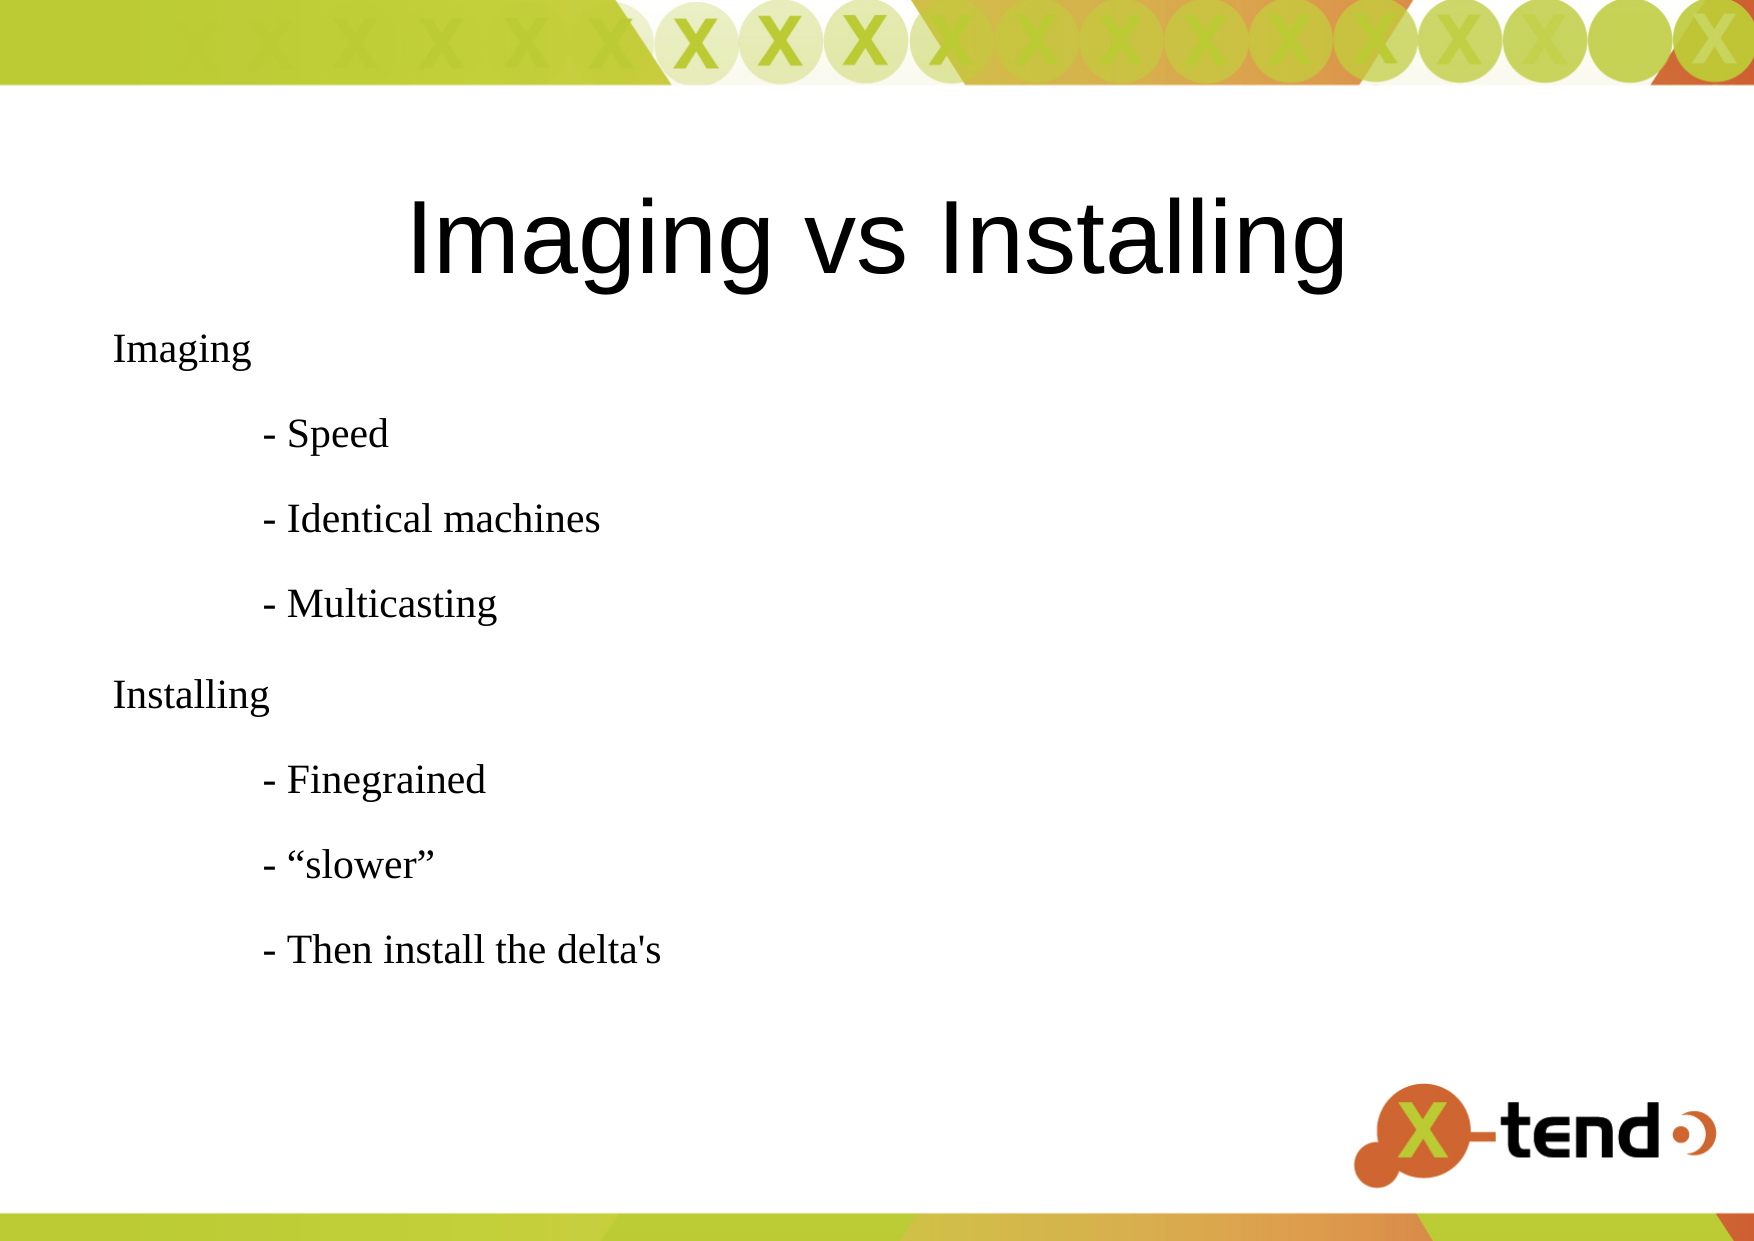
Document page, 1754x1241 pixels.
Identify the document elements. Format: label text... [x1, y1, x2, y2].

list Imaging - Speed - Identical machines - Multicasting Installing - Finegrained - “slower” - Then install the delta's [112, 300, 1578, 1241]
title Imaging vs Installing [128, 102, 1627, 311]
picture [0, 0, 1754, 1241]
